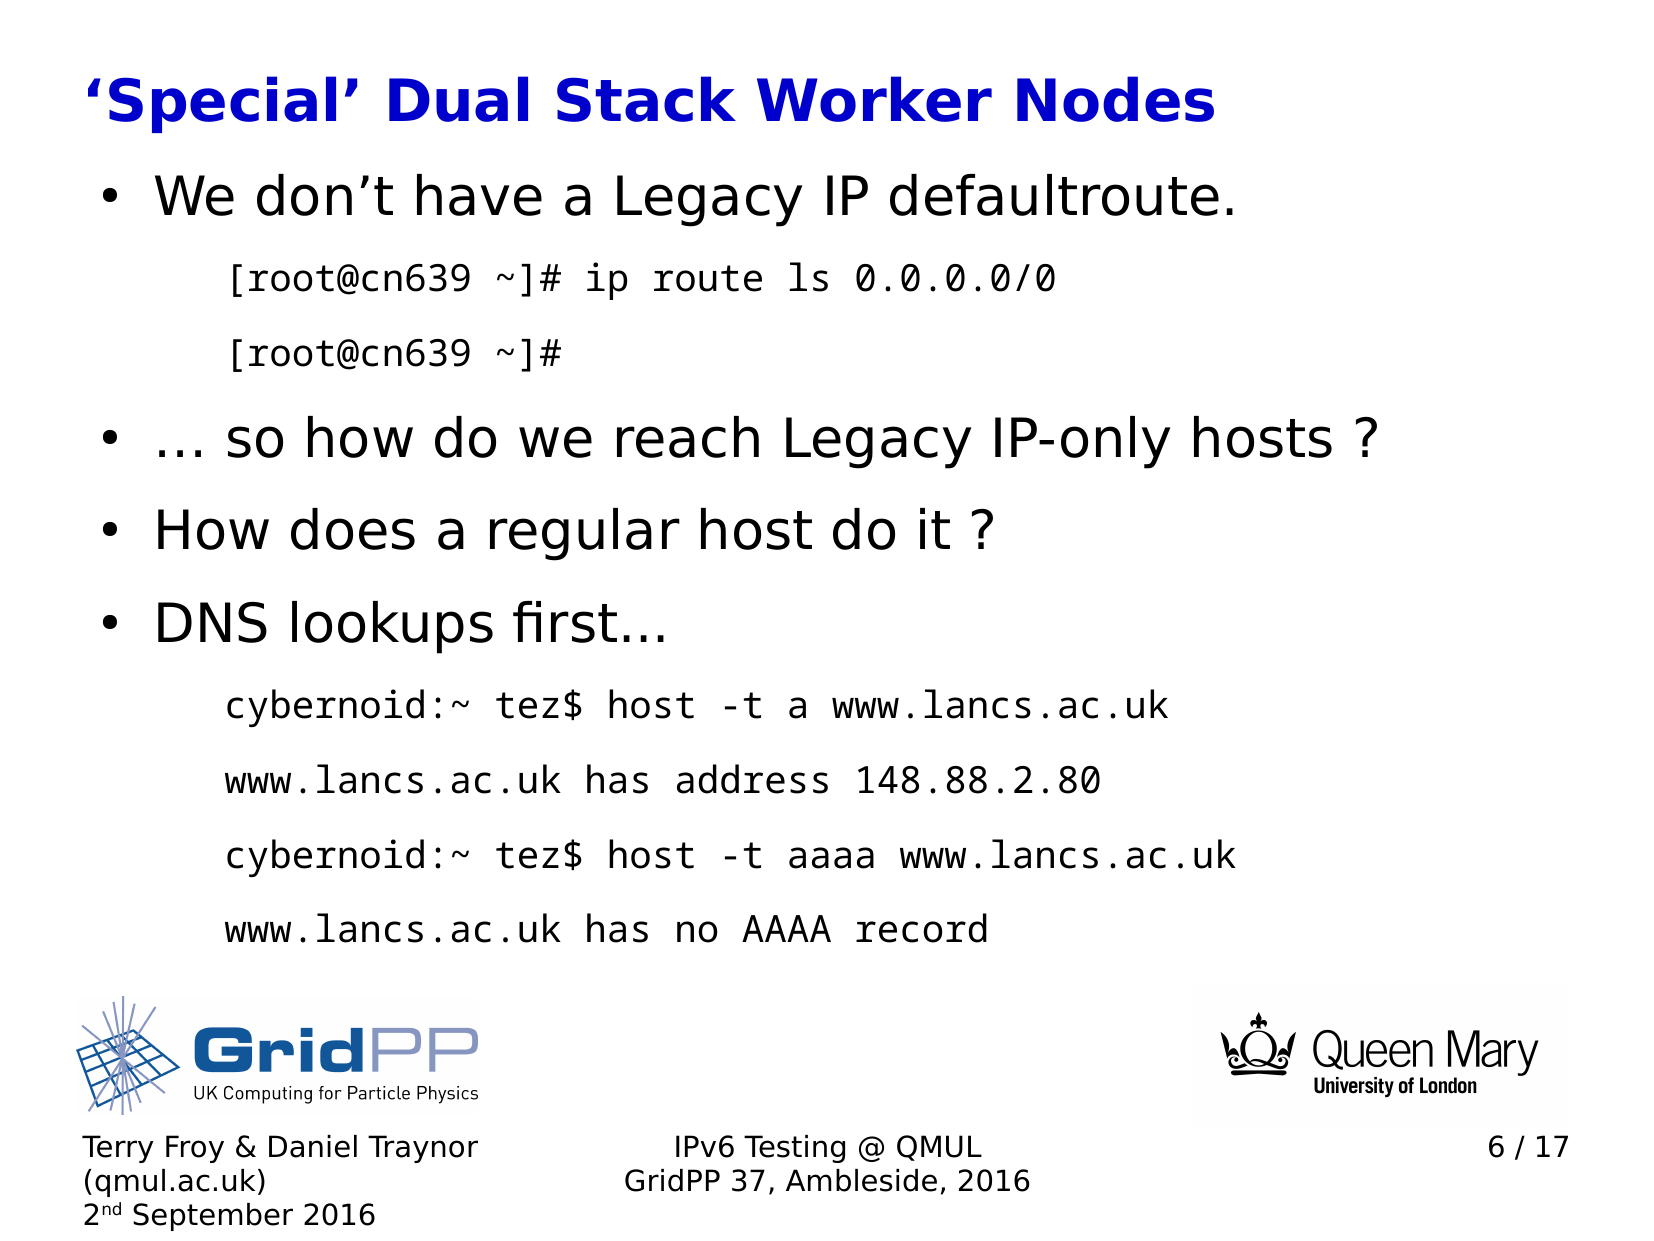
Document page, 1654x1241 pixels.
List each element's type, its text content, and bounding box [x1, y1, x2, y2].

title ‘Special’ Dual Stack Worker Nodes [82, 49, 1571, 154]
list We don’t have a Legacy IP defaultroute. [root@cn639 ~]# ip route ls 0.0.0.0/0 [root@cn639 ~]# … so how do we reach Legacy IP-only hosts ? How does a regular host do it ? DNS lookups first... cybernoid:~ tez$ host -t a www.lancs.ac.uk www.lancs.ac.uk has address 148.88.2.80 cybernoid:~ tez$ host -t aaaa www.lancs.ac.uk www.lancs.ac.uk has no AAAA record [82, 165, 1571, 957]
